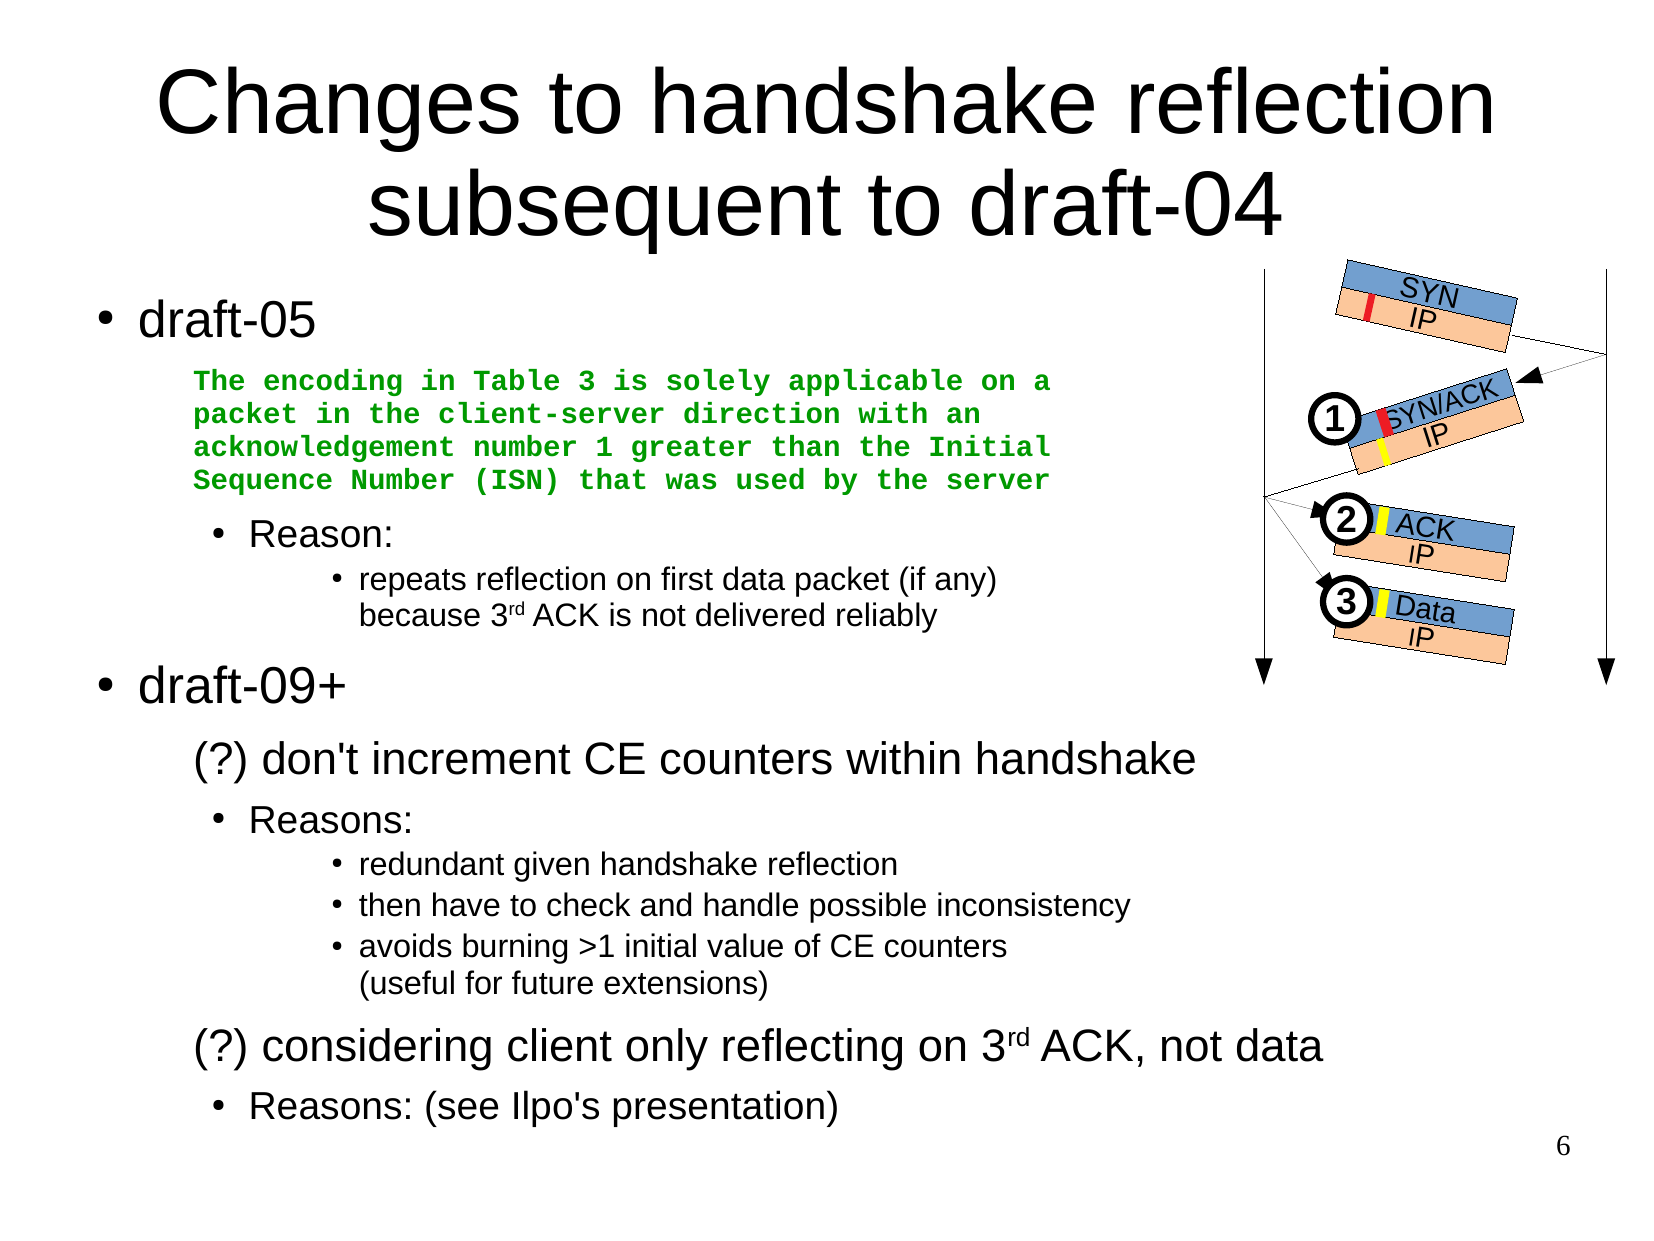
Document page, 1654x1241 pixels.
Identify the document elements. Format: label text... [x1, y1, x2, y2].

text_box 1 [1311, 395, 1359, 443]
text_box IP [1349, 439, 1384, 475]
text_box 2 [1323, 495, 1371, 543]
text_box [1362, 293, 1376, 322]
text_box IP [1333, 531, 1510, 582]
text_box IP [1333, 614, 1510, 665]
text_box IP [1370, 294, 1512, 353]
text_box SYN/ACK [1347, 410, 1383, 448]
list draft-05 The encoding in Table 3 is solely applicable on a packet in the client-server direction with an acknowledgement number 1 greater than the Initial Sequence Number (ISN) that was used by the server Reason: repeats reflection on first data packet (if any) because 3rd ACK is not delivered reliably draft-09+ (?) don't increment CE counters within handshake Reasons: redundant given handshake reflection then have to check and handle possible inconsistency avoids burning >1 initial value of CE counters (useful for future extensions) (?) considering client only reflecting on 3rd ACK, not data Reasons: (see Ilpo's presentation) [82, 290, 1571, 1134]
text_box [1375, 407, 1394, 467]
text_box IP [1335, 287, 1369, 321]
title Changes to handshake reflection subsequent to draft-04 [82, 49, 1571, 257]
text_box IP [1384, 395, 1524, 464]
text_box ACK [1365, 503, 1515, 554]
text_box SYN [1341, 259, 1518, 325]
text_box 3 [1323, 578, 1371, 626]
text_box Data [1365, 585, 1515, 636]
text_box [1375, 506, 1390, 536]
text_box SYN/ACK [1386, 368, 1516, 433]
text_box [1375, 589, 1390, 619]
